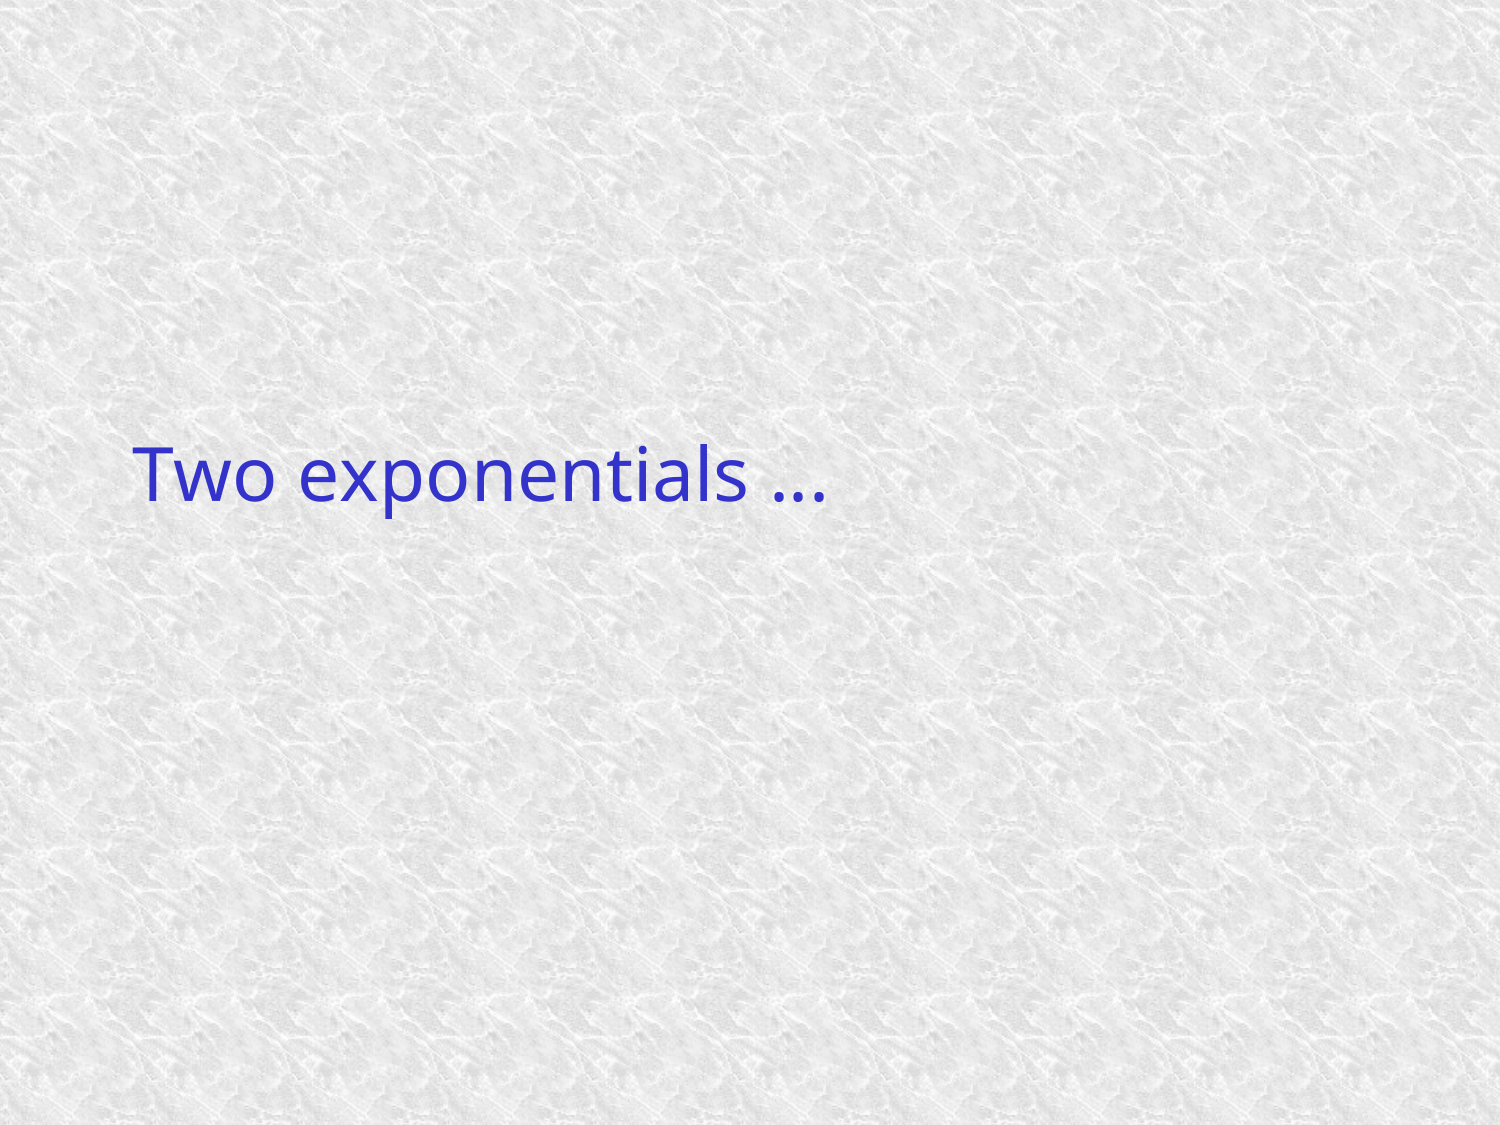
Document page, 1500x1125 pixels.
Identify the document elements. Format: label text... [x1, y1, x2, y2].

text_box Two exponentials ... [117, 413, 911, 520]
picture [0, 0, 1500, 1125]
